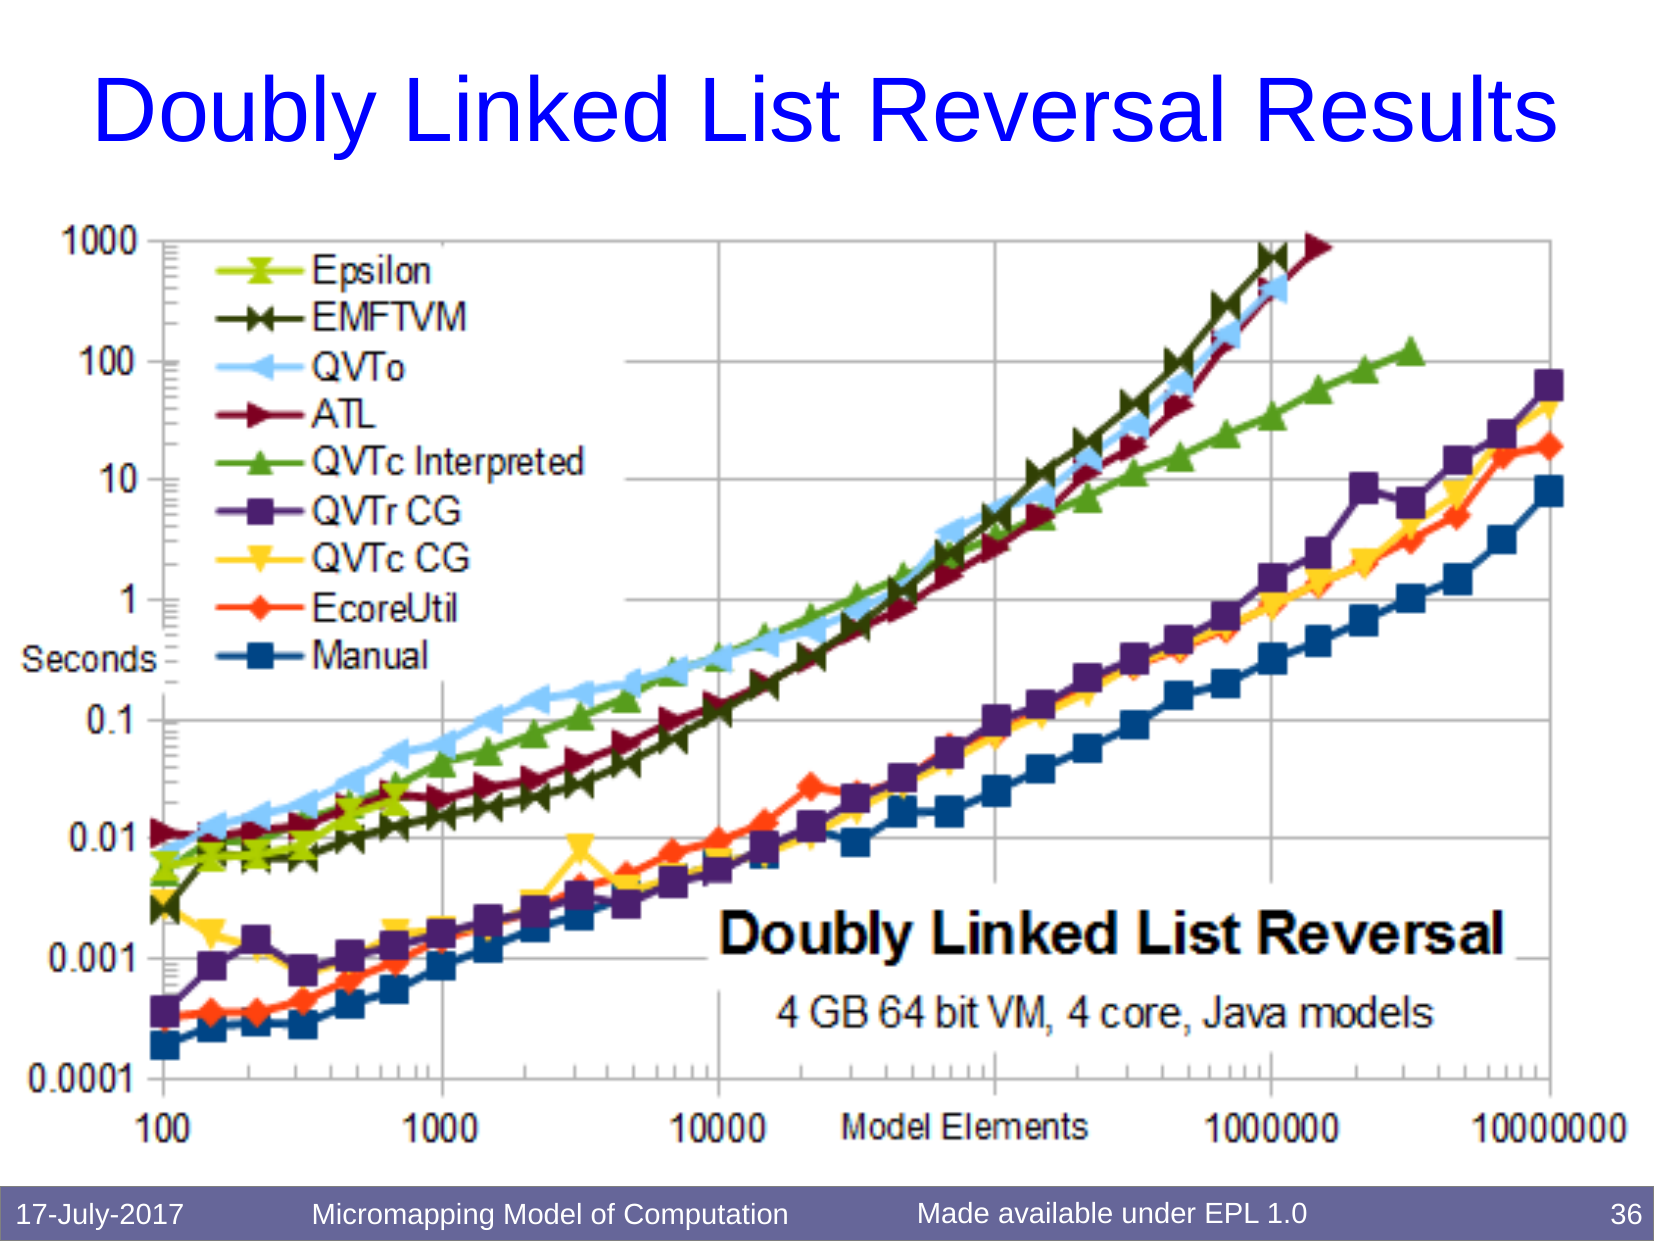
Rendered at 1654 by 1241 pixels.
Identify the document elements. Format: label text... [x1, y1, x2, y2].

title Doubly Linked List Reversal Results [82, 49, 1571, 170]
picture [16, 220, 1638, 1155]
